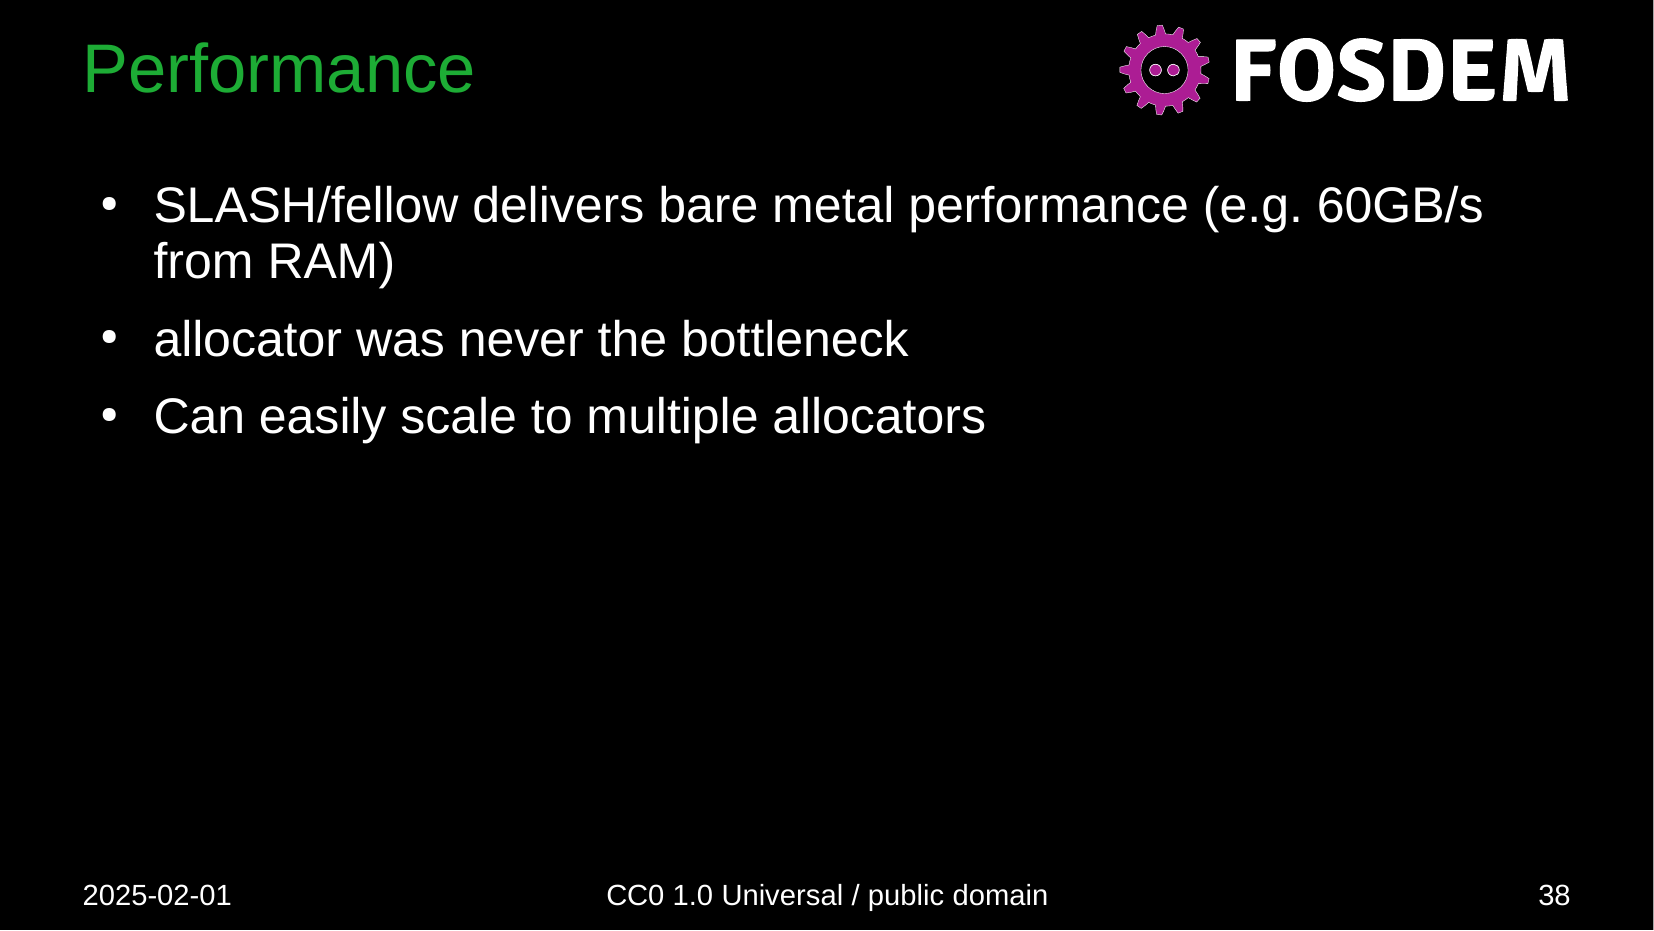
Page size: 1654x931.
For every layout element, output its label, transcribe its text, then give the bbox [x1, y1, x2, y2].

list SLASH/fellow delivers bare metal performance (e.g. 60GB/s from RAM) allocator was never the bottleneck Can easily scale to multiple allocators [82, 177, 1571, 717]
title Performance [82, 30, 1004, 108]
